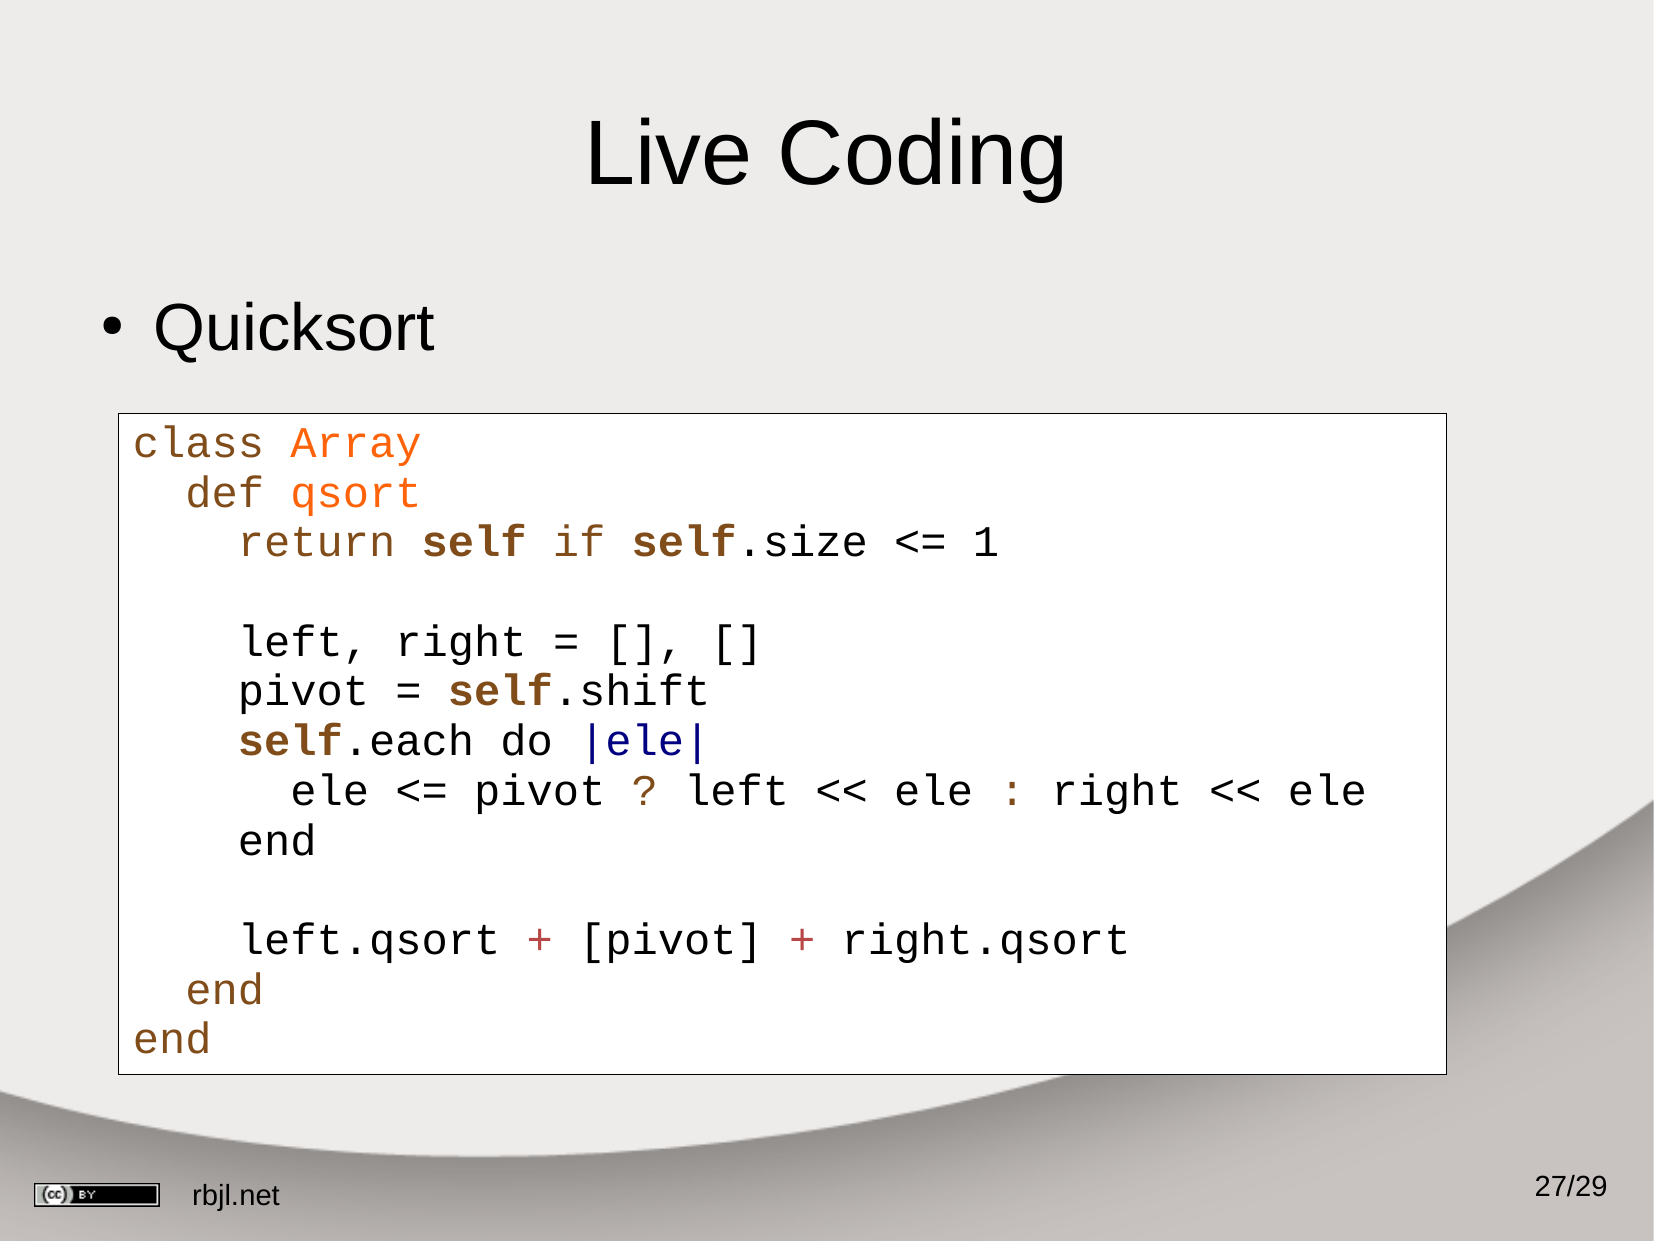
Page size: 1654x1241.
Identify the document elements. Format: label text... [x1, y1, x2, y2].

list Quicksort [82, 290, 1571, 1109]
title Live Coding [82, 49, 1571, 257]
text_box class Array def qsort return self if self.size <= 1 left, right = [], [] pivot = self.shift self.each do |ele| ele <= pivot ? left << ele : right << ele end left.qsort + [pivot] + right.qsort end end [118, 413, 1447, 1075]
picture [0, 0, 1654, 1241]
